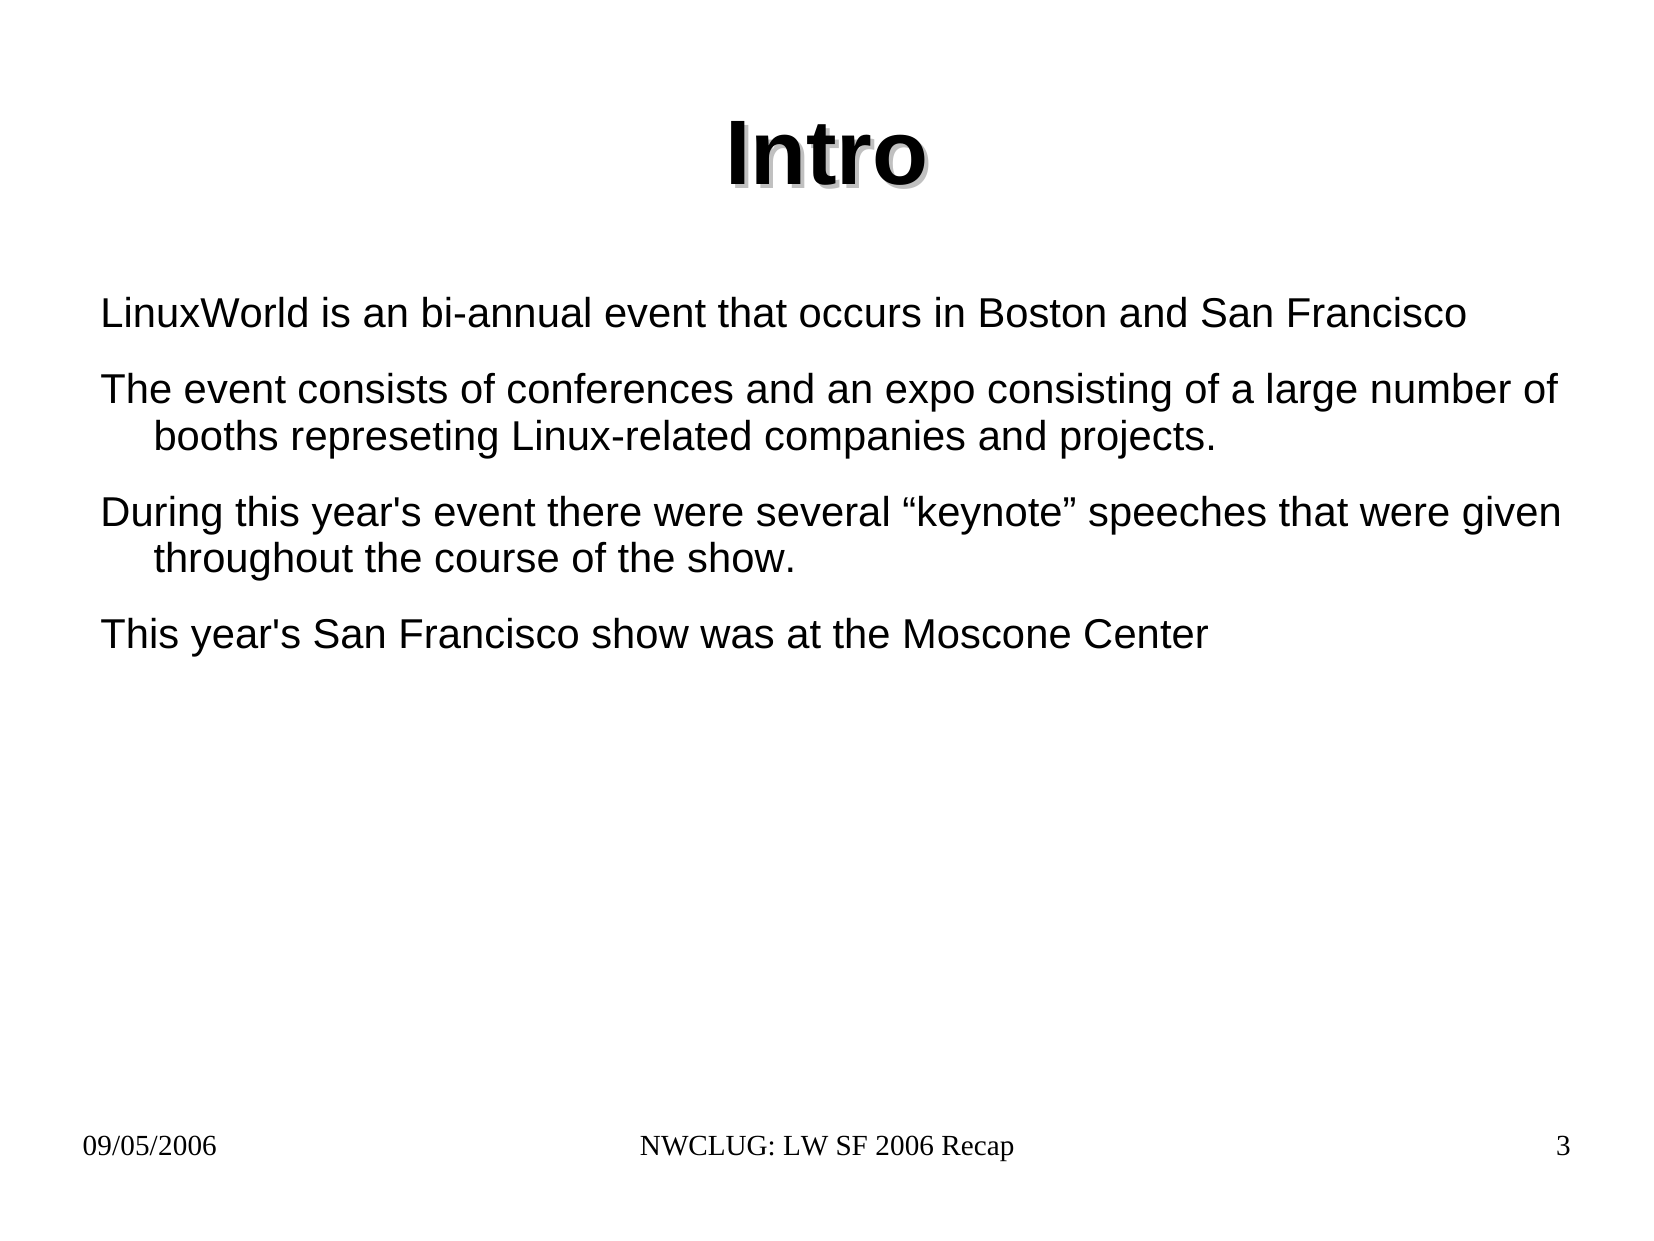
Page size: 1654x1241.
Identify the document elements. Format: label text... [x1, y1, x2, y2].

title Intro [82, 49, 1571, 257]
list LinuxWorld is an bi-annual event that occurs in Boston and San Francisco The event consists of conferences and an expo consisting of a large number of booths represeting Linux-related companies and projects. During this year's event there were several “keynote” speeches that were given throughout the course of the show. This year's San Francisco show was at the Moscone Center [82, 290, 1571, 1174]
